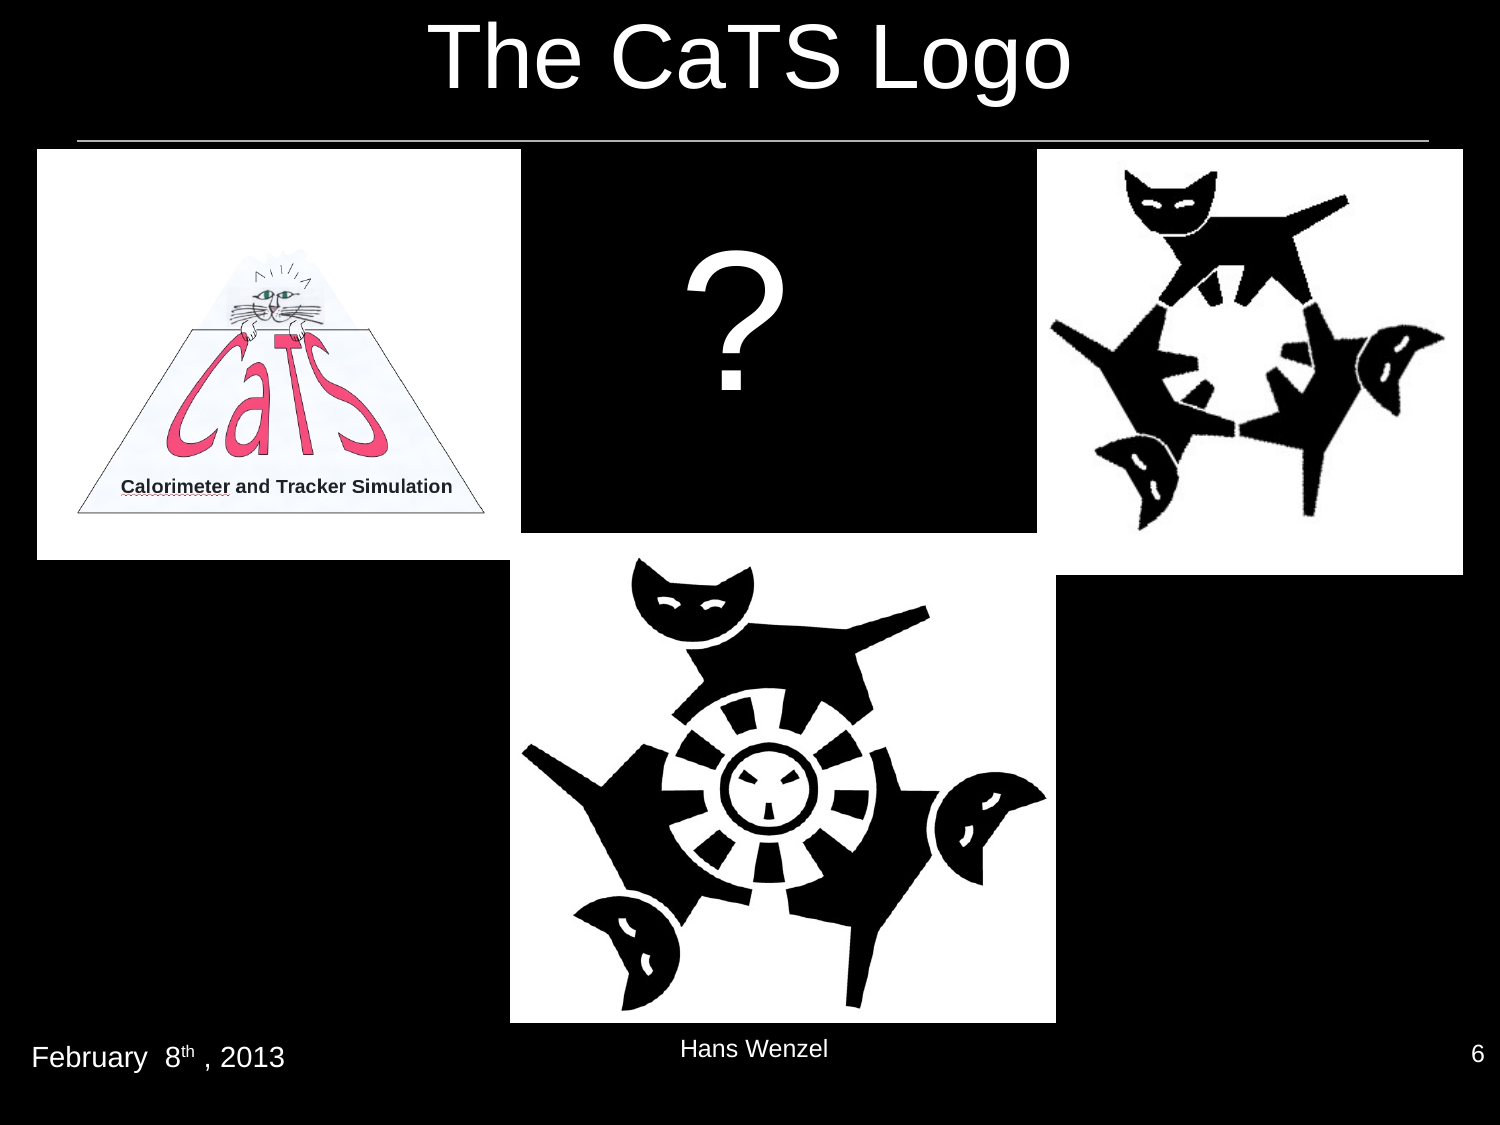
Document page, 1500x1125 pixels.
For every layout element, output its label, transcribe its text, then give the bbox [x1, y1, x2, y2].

picture [37, 149, 1463, 1023]
text_box ? [664, 201, 806, 441]
title The CaTS Logo [75, 0, 1425, 151]
